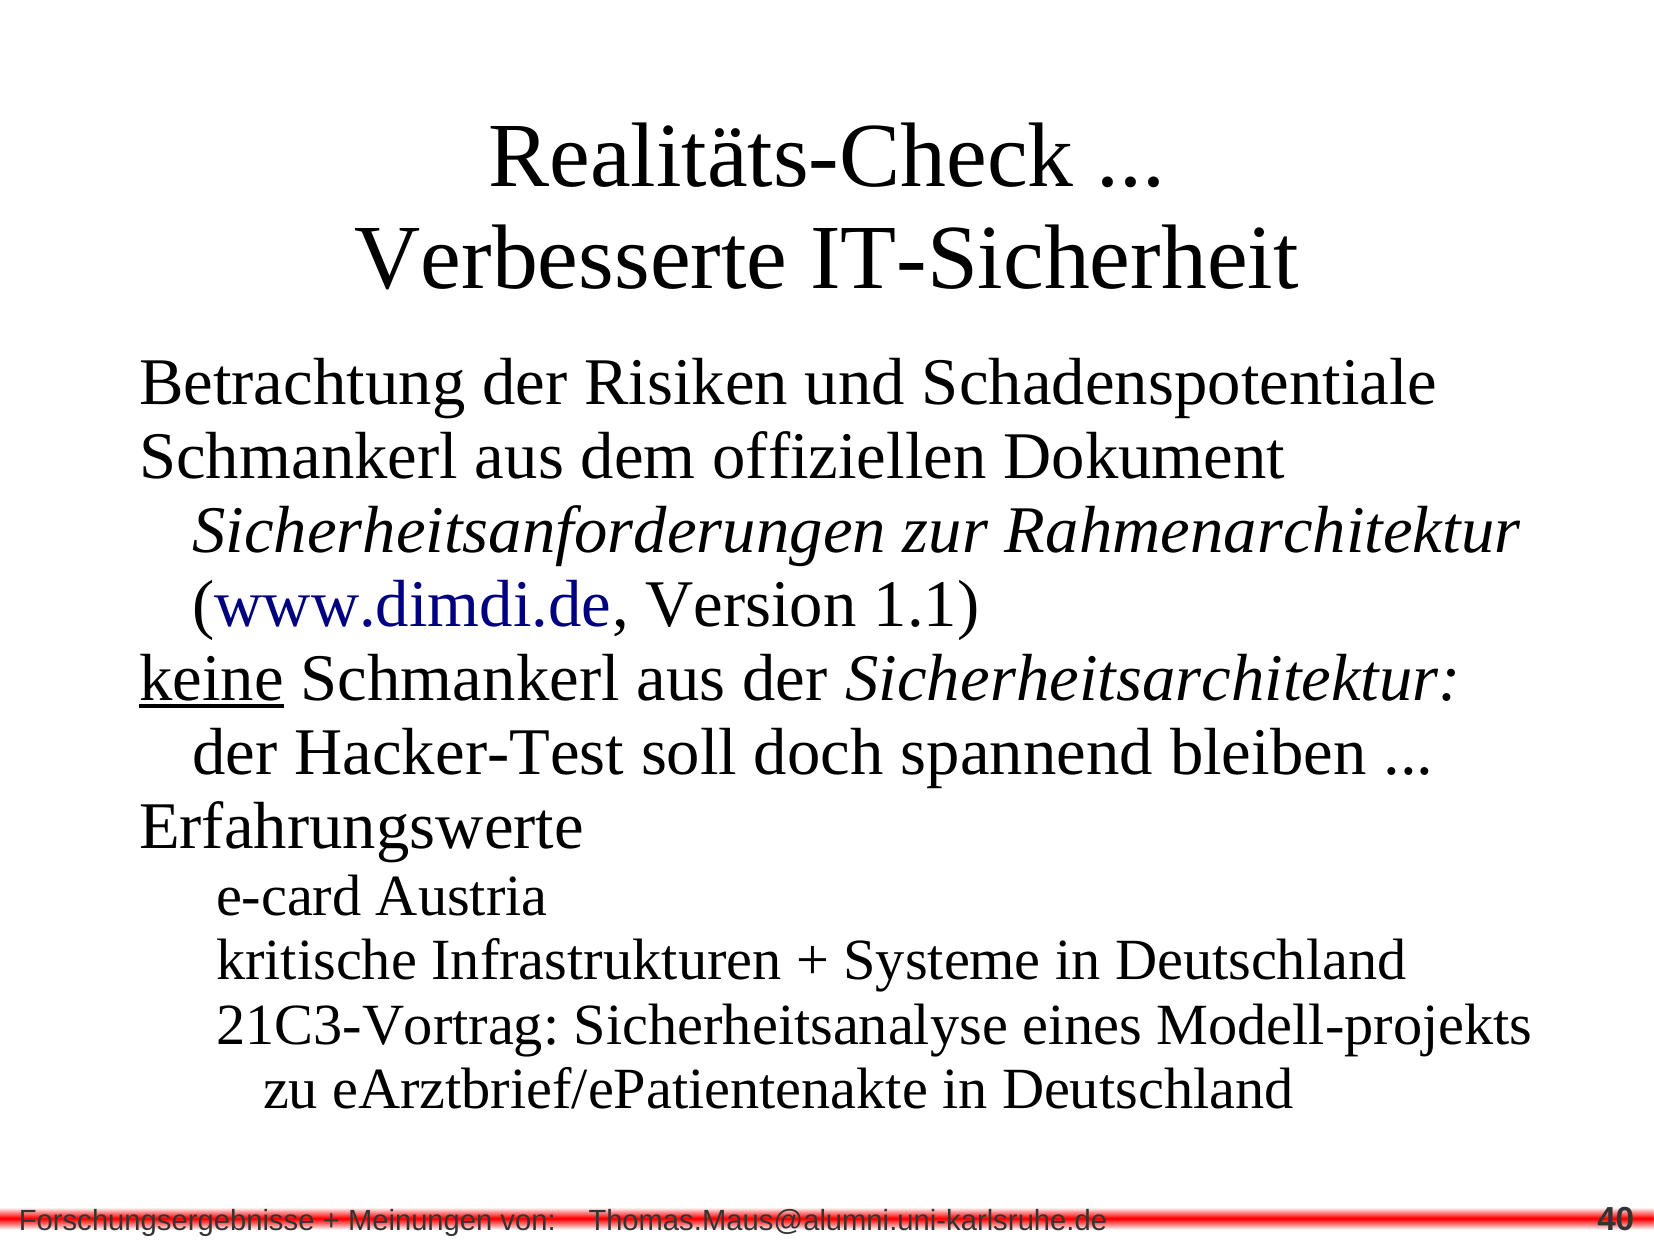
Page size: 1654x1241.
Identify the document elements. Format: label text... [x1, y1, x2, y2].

list Betrachtung der Risiken und Schadenspotentiale Schmankerl aus dem offiziellen Dokument Sicherheitsanforderungen zur Rahmenarchitektur (www.dimdi.de, Version 1.1) keine Schmankerl aus der Sicherheitsarchitektur: der Hacker-Test soll doch spannend bleiben ... Erfahrungswerte e-card Austria kritische Infrastrukturen + Systeme in Deutschland 21C3-Vortrag: Sicherheitsanalyse eines Modell-projekts zu eArztbrief/ePatientenakte in Deutschland [121, 344, 1534, 1192]
title Realitäts-Check ... Verbesserte IT-Sicherheit [121, 95, 1534, 318]
